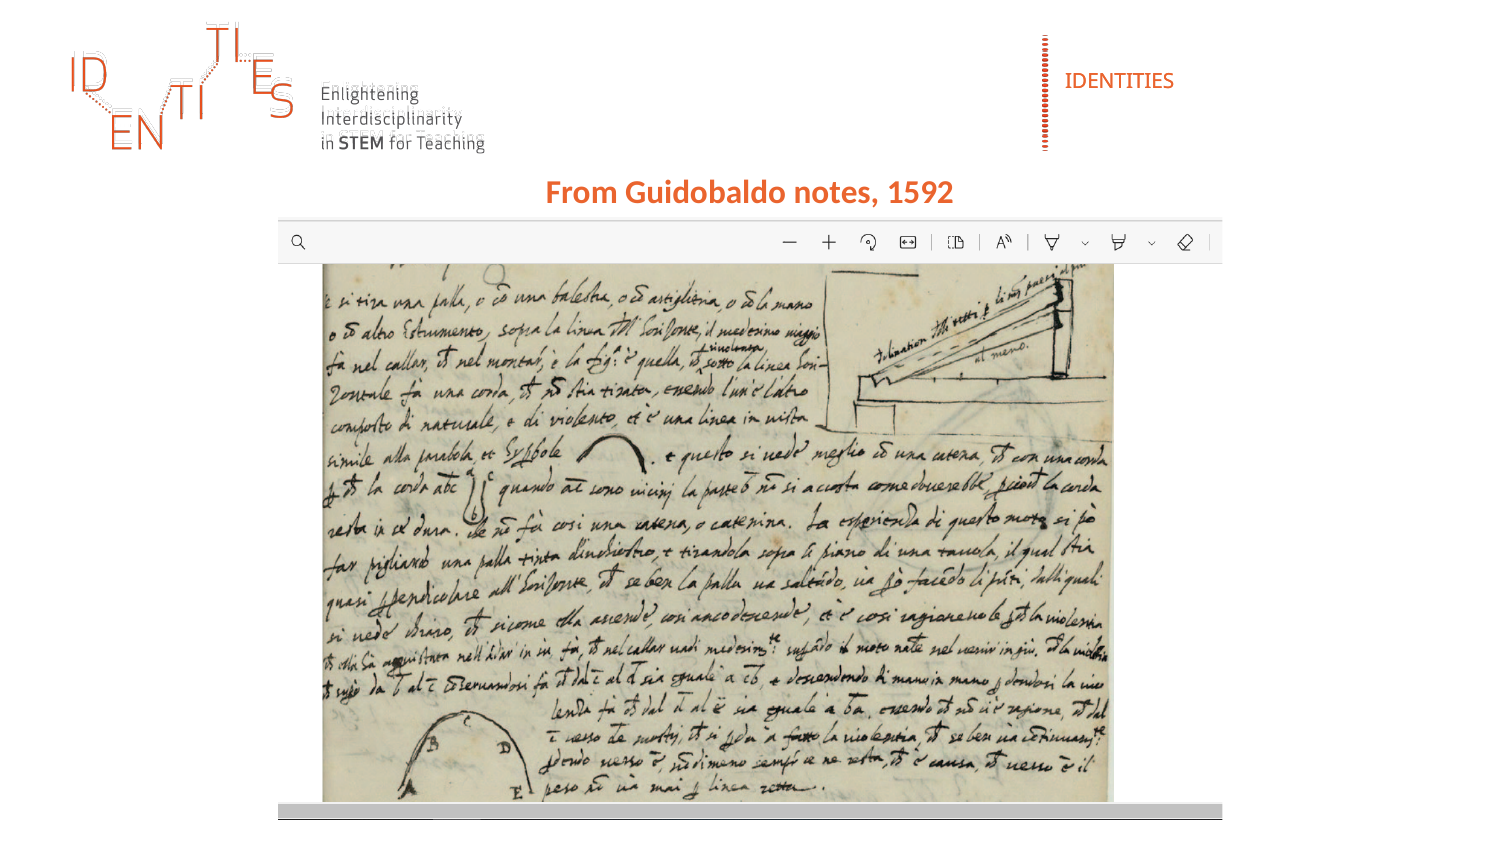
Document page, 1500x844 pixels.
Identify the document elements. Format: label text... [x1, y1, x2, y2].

picture [71, 18, 485, 157]
text_box IDENTITIES [1050, 60, 1472, 121]
text_box From Guidobaldo notes, 1592 [61, 162, 1439, 218]
picture [1042, 35, 1051, 151]
picture [278, 218, 1223, 820]
